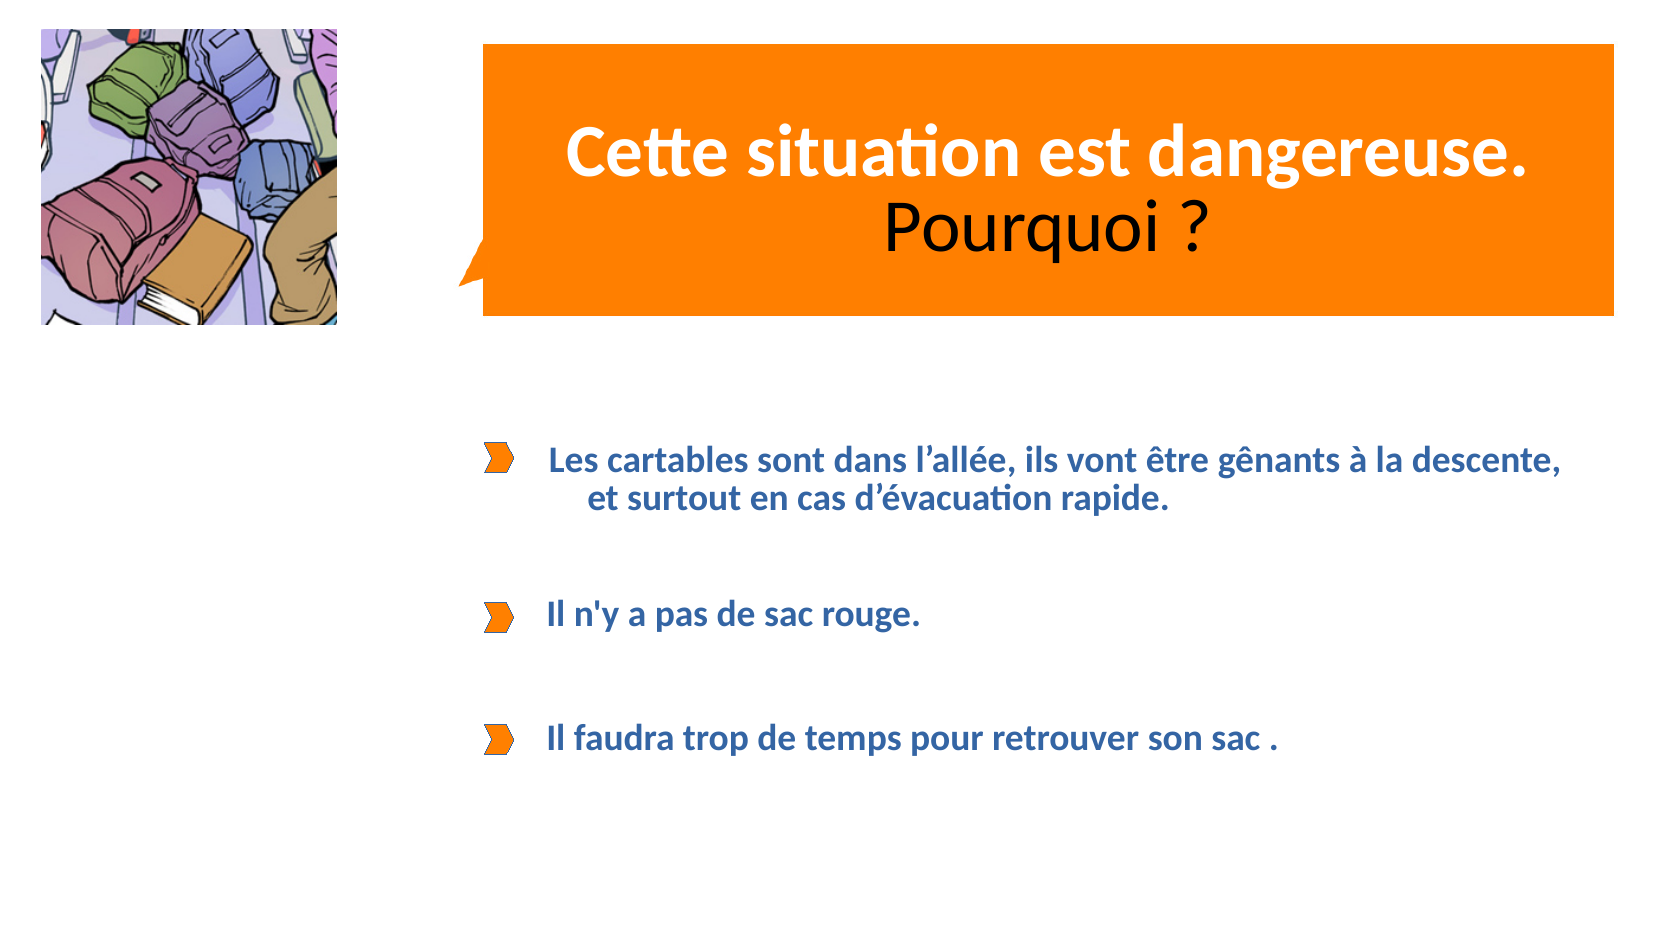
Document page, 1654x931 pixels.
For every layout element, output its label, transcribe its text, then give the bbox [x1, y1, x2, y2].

text_box Cette situation est dangereuse. Pourquoi ? [472, 112, 1625, 278]
text_box [484, 442, 514, 473]
picture [5, 0, 1654, 345]
text_box [484, 724, 514, 755]
text_box [484, 602, 514, 633]
text_box Il n'y a pas de sac rouge. [531, 590, 1424, 644]
text_box Les cartables sont dans l’allée, ils vont être gênants à la descente, et surtout en cas d’évacuation rapide. [525, 437, 1595, 528]
text_box Il faudra trop de temps pour retrouver son sac . [531, 714, 1424, 768]
